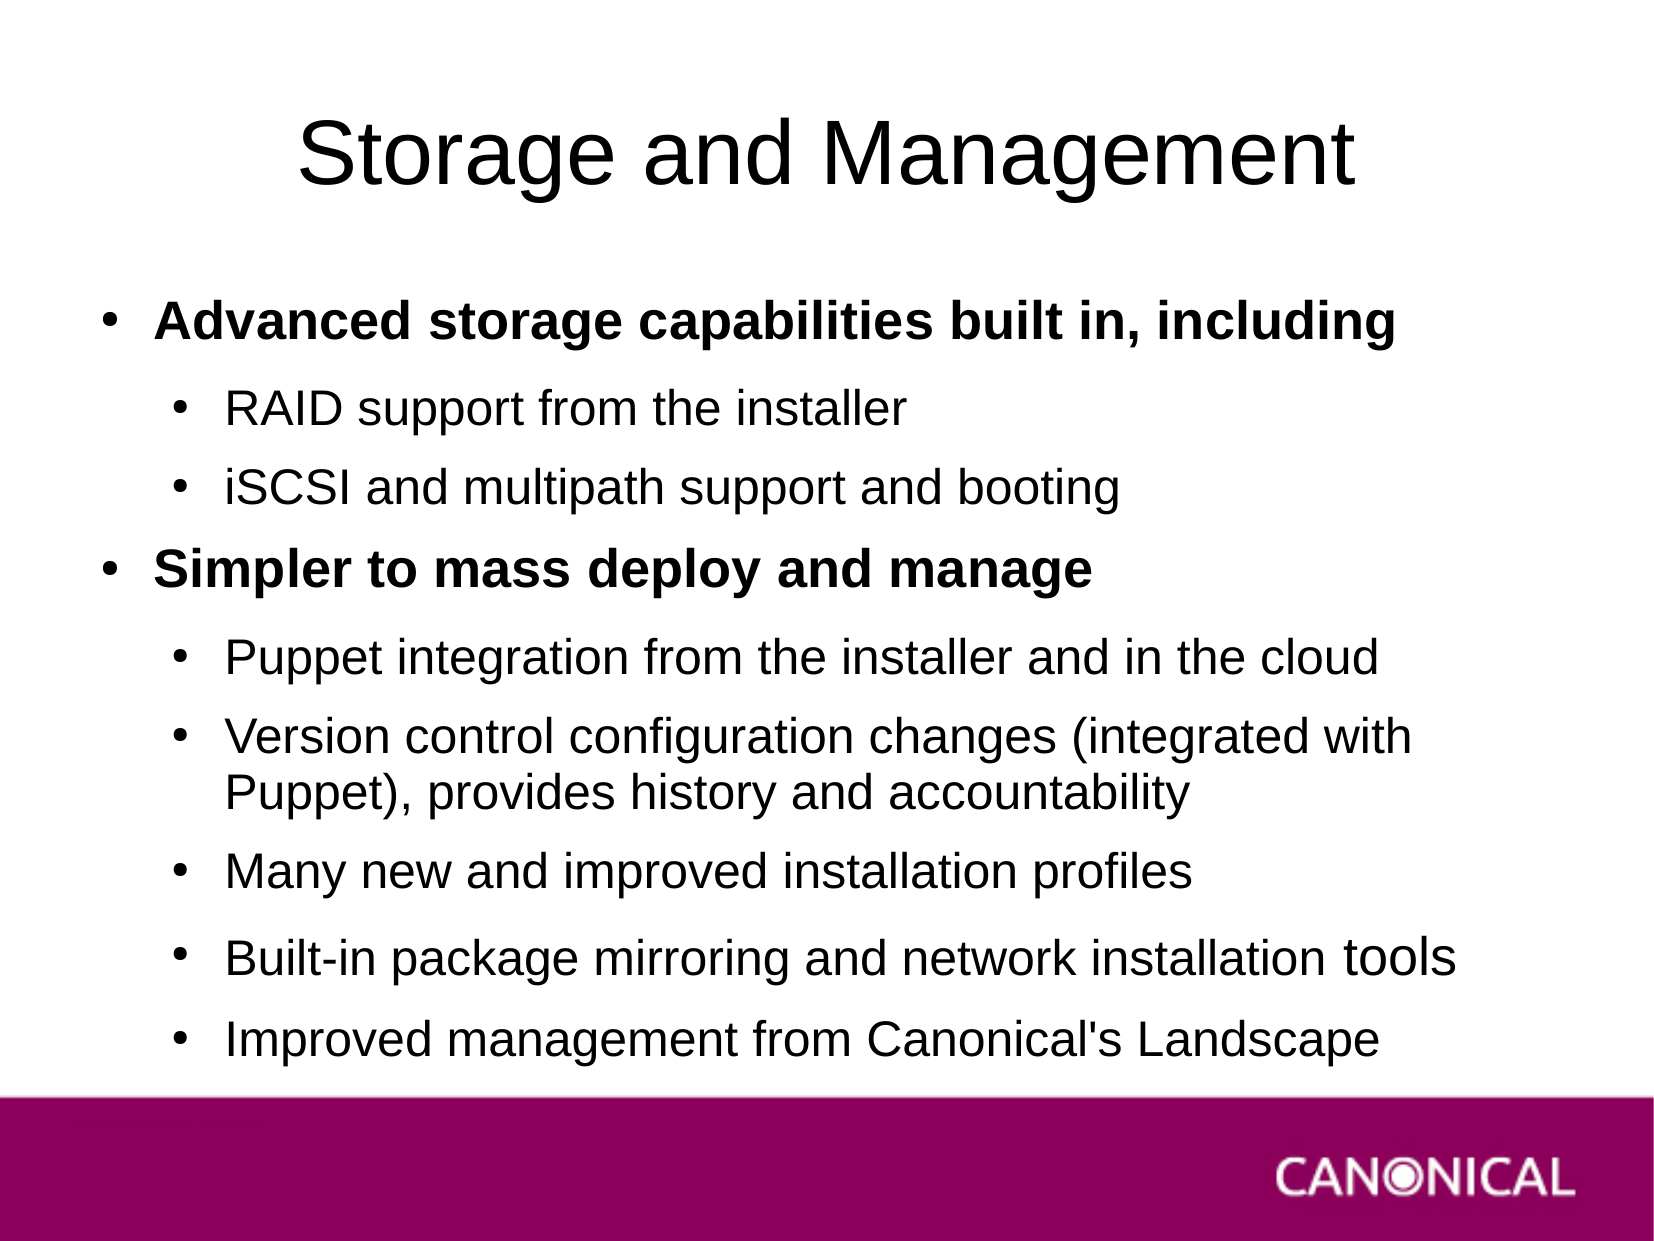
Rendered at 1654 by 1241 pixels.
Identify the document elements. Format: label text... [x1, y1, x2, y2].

picture [0, 0, 1654, 1241]
list Advanced storage capabilities built in, including RAID support from the installer iSCSI and multipath support and booting Simpler to mass deploy and manage Puppet integration from the installer and in the cloud Version control configuration changes (integrated with Puppet), provides history and accountability Many new and improved installation profiles Built-in package mirroring and network installation tools Improved management from Canonical's Landscape [82, 290, 1571, 1109]
title Storage and Management [82, 56, 1571, 250]
